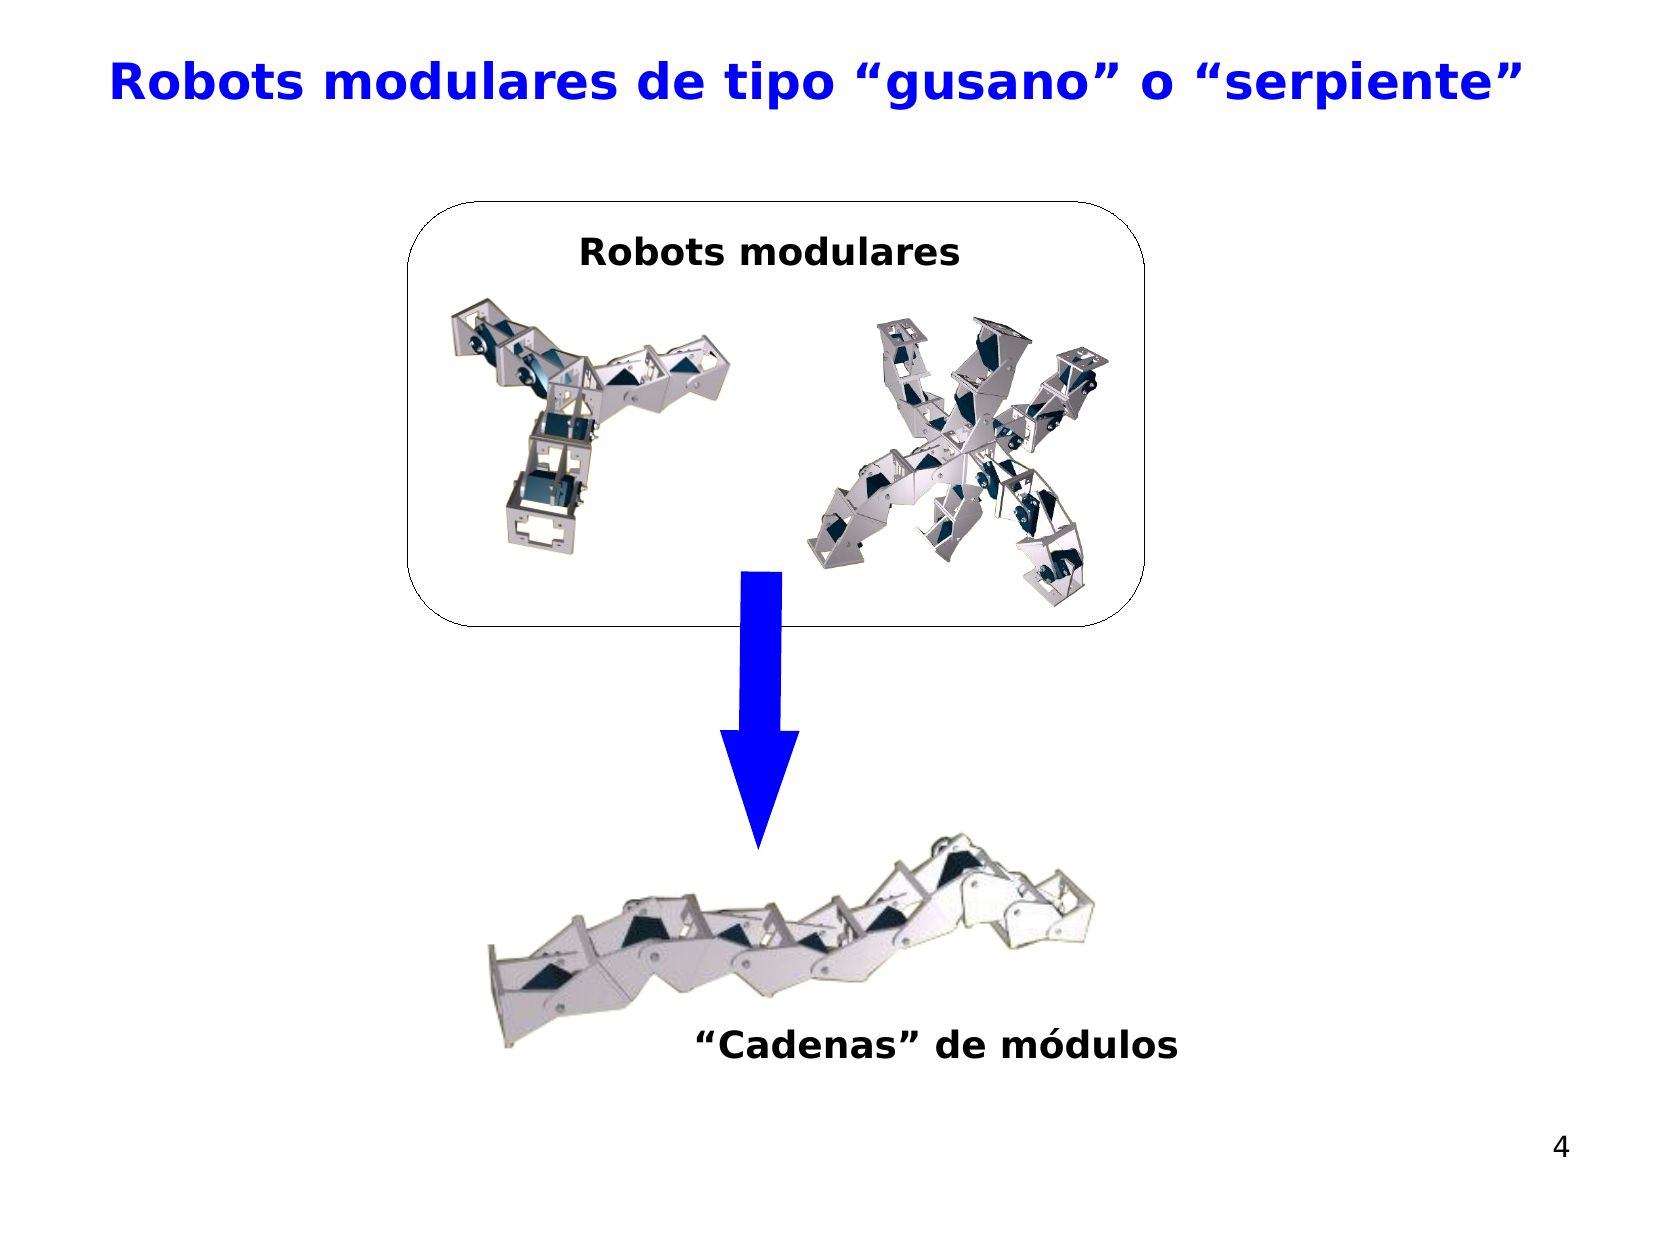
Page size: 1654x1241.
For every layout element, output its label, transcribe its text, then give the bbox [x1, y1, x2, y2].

text_box Robots modulares de tipo “gusano” o “serpiente” [94, 45, 1543, 119]
text_box Robots modulares [563, 223, 977, 282]
picture [387, 274, 1175, 611]
picture [472, 827, 1104, 1059]
text_box “Cadenas” de módulos [678, 1016, 1194, 1075]
